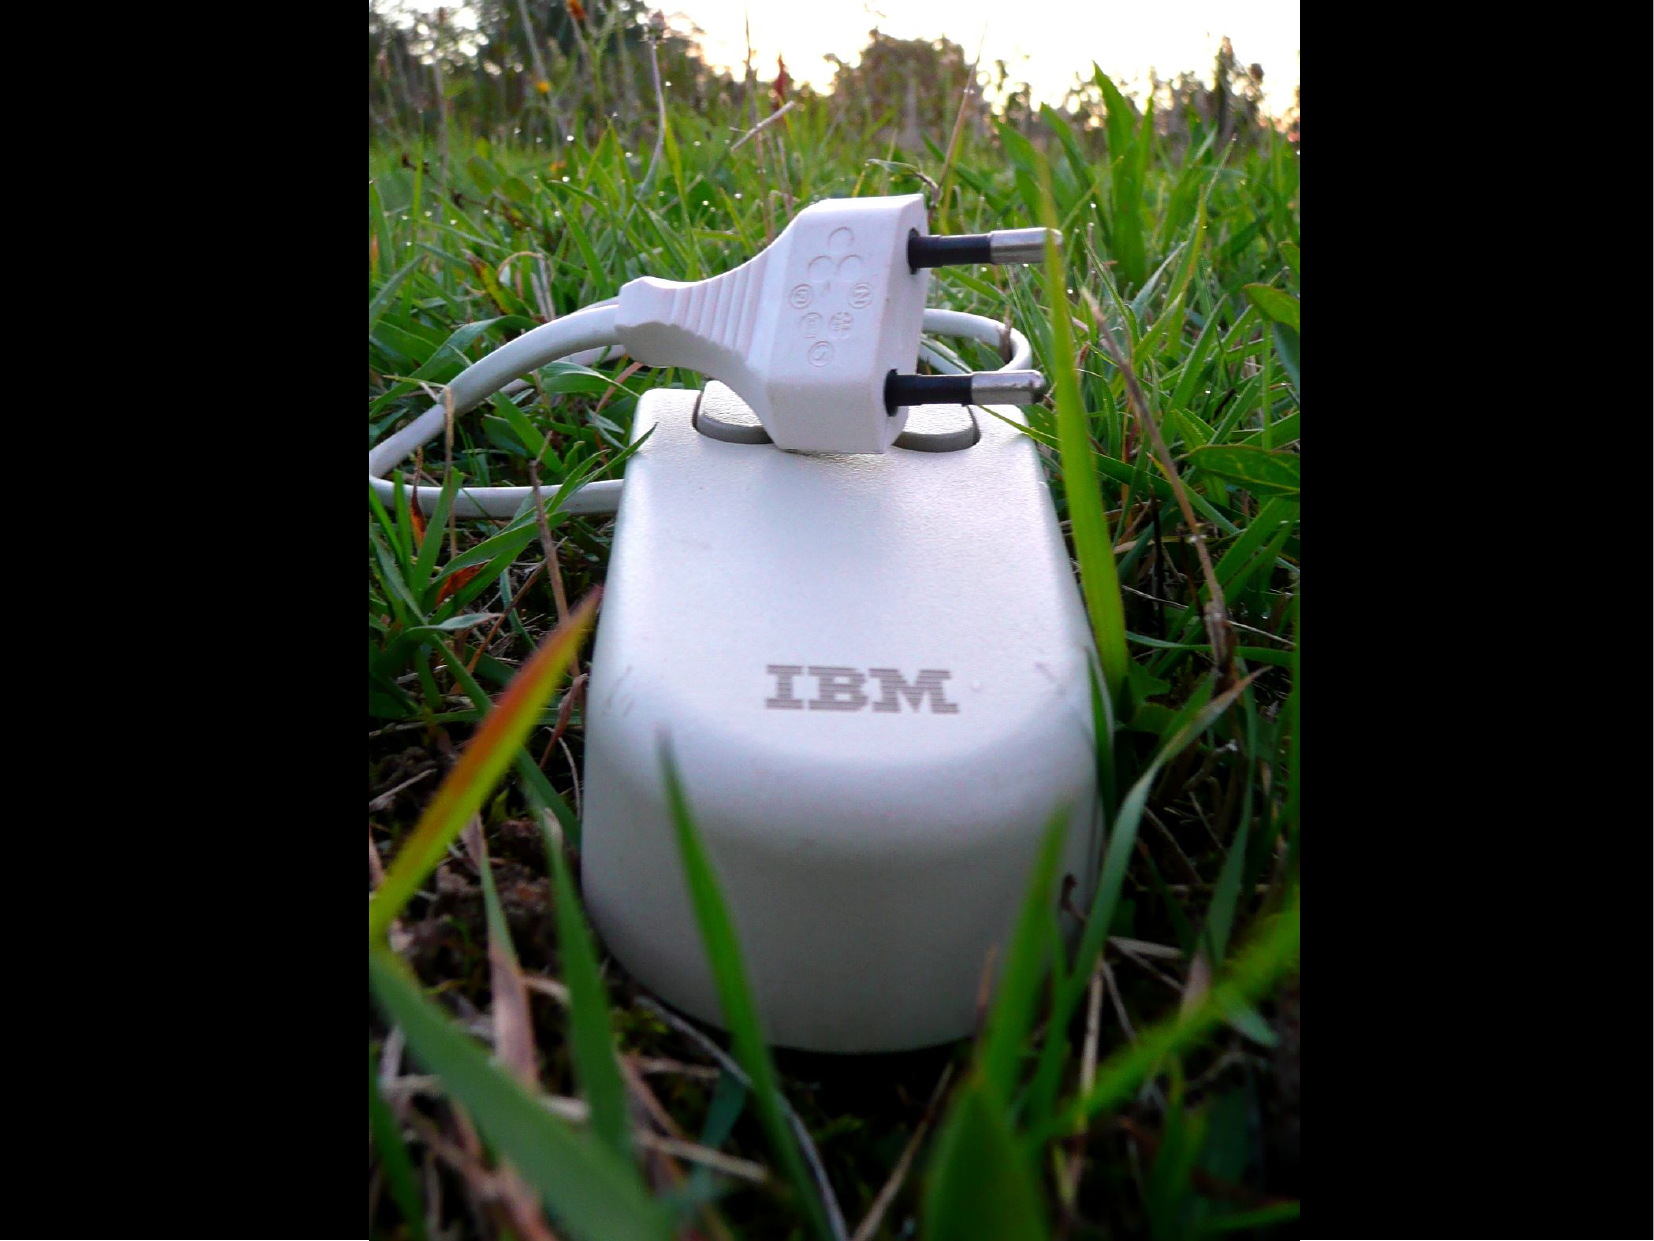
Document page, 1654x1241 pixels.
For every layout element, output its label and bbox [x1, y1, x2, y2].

picture [369, 0, 1300, 1241]
